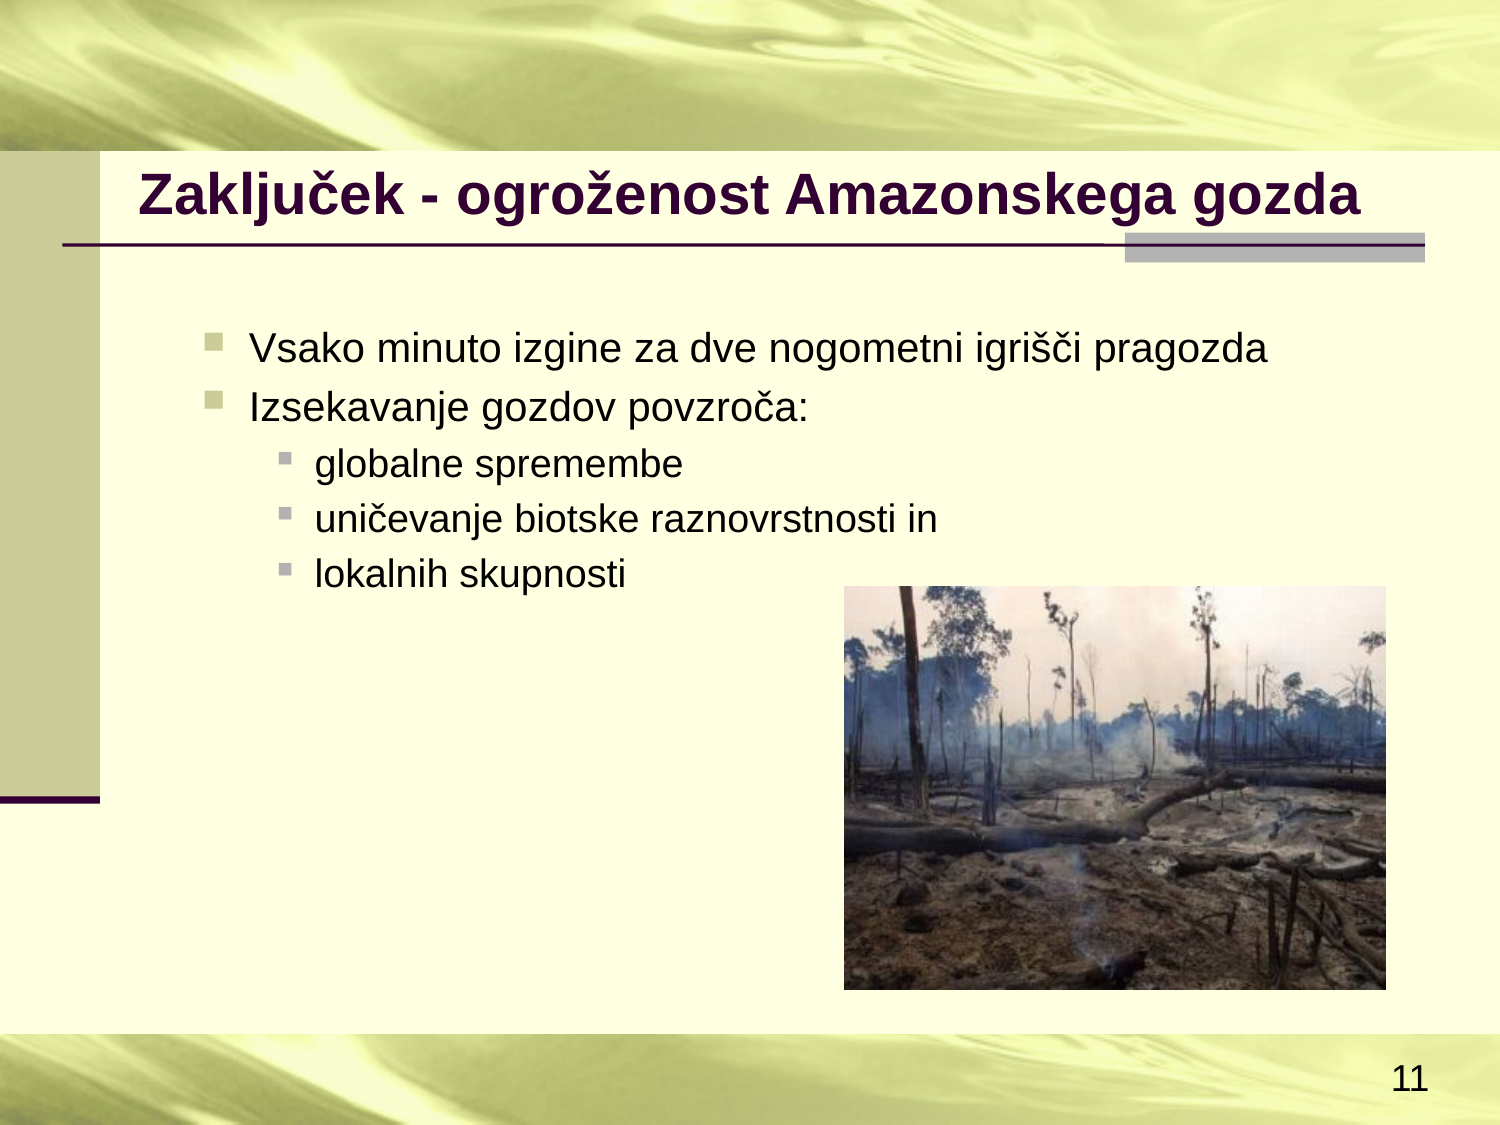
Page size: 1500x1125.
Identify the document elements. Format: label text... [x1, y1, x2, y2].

picture [844, 586, 1386, 990]
text_box Vsako minuto izgine za dve nogometni igrišči pragozda Izsekavanje gozdov povzroča: globalne spremembe uničevanje biotske raznovrstnosti in lokalnih skupnosti [112, 255, 1500, 492]
title Zaključek - ogroženost Amazonskega gozda [123, 137, 1447, 245]
